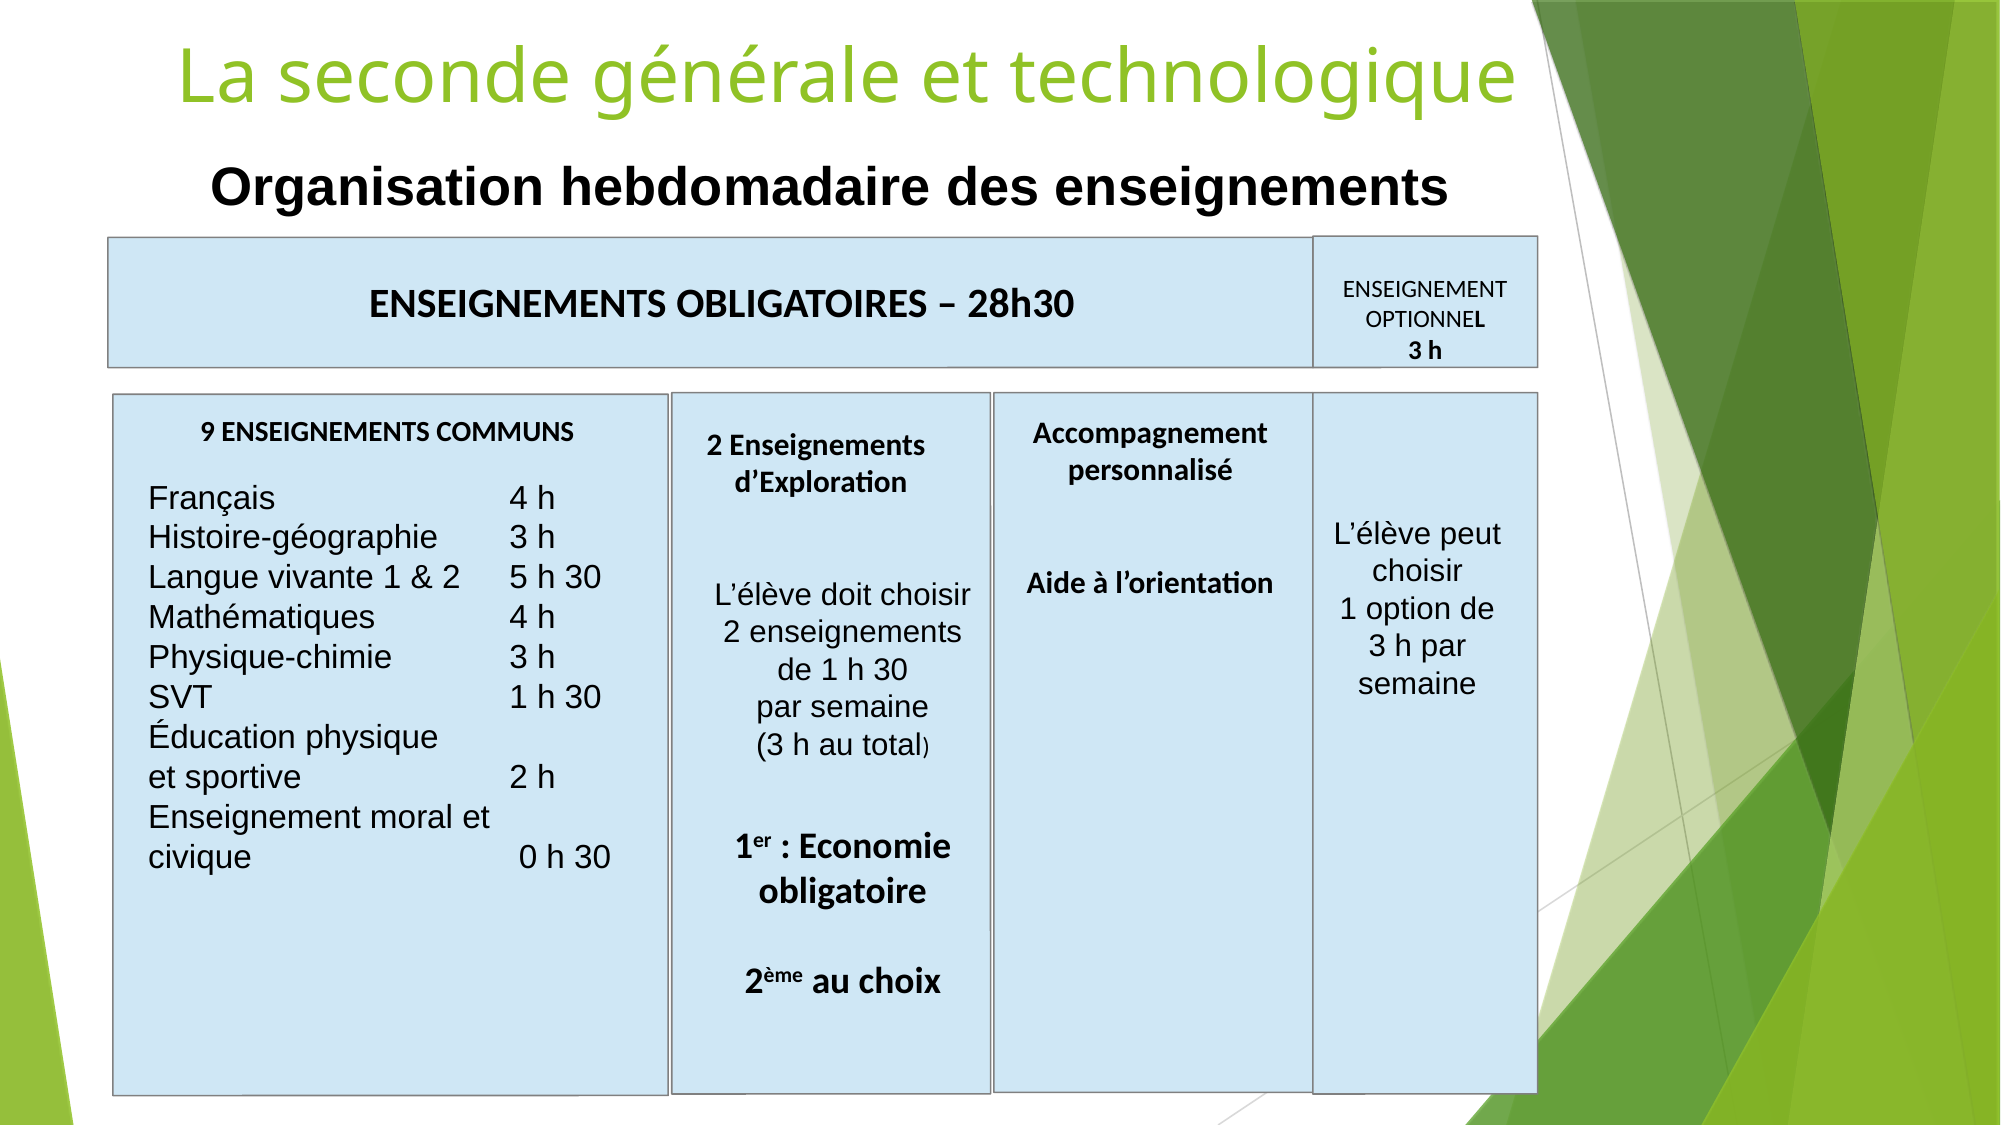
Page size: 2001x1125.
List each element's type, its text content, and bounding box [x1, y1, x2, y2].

text_box [112, 394, 669, 1096]
text_box Organisation hebdomadaire des enseignements [89, 143, 1573, 224]
text_box [878, 844, 886, 855]
text_box L’élève doit choisir 2 enseignements de 1 h 30 par semaine (3 h au total) 1er : Economie obligatoire 2ème au choix [695, 566, 991, 844]
text_box ENSEIGNEMENT OPTIONNEL 3 h [1295, 265, 1555, 345]
text_box [838, 844, 846, 855]
text_box 2 Enseignements d’Exploration [691, 416, 985, 512]
text_box ENSEIGNEMENTS OBLIGATOIRES – 28h30 [276, 268, 1169, 334]
text_box [671, 392, 991, 1094]
text_box [107, 236, 1538, 368]
text_box La seconde générale et technologique [162, 19, 1573, 143]
text_box 9 ENSEIGNEMENTS COMMUNS [133, 404, 642, 464]
text_box L’élève peut choisir 1 option de 3 h par semaine [1312, 505, 1523, 933]
text_box [993, 392, 1538, 1094]
text_box Français 4 h Histoire-géographie 3 h Langue vivante 1 & 2 5 h 30 Mathématiques 4 h Physique-chimie 3 h SVT 1 h 30 Éducation physique et sportive 2 h Enseignement moral et civique 0 h 30 [133, 468, 642, 961]
text_box Accompagnement personnalisé Aide à l’orientation [987, 404, 1312, 500]
